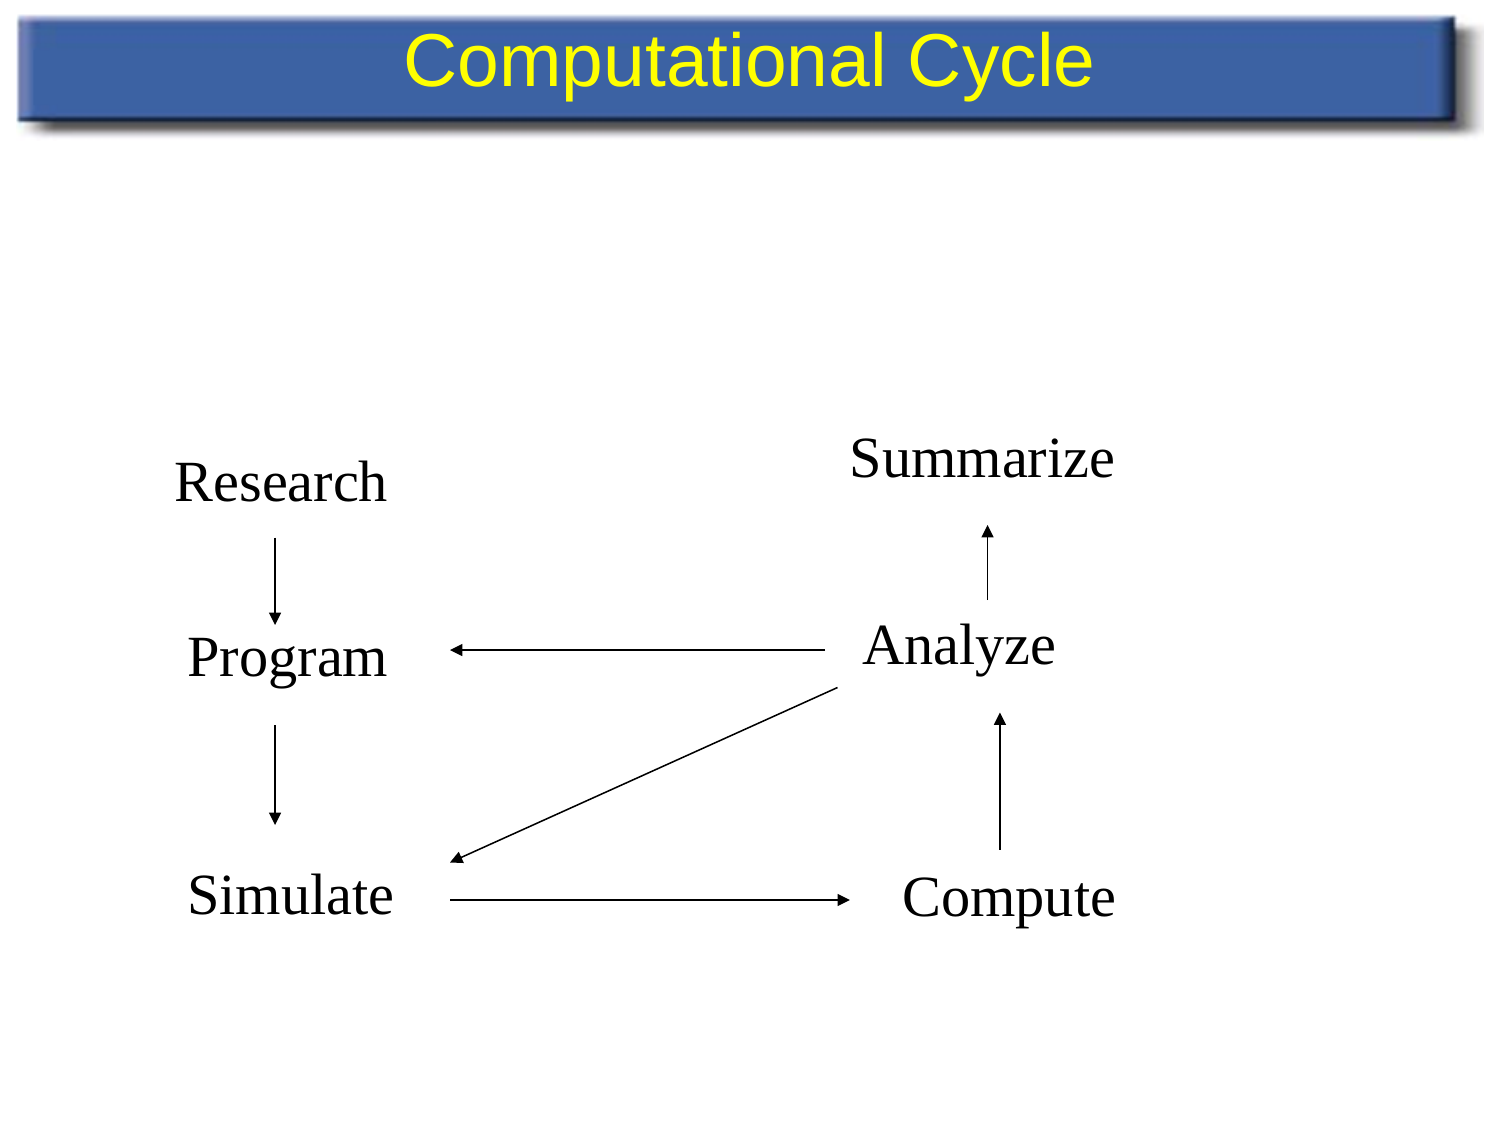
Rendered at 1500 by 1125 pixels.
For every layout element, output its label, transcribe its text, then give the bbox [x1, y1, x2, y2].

text_box Program [172, 610, 404, 697]
text_box Summarize [835, 410, 1131, 497]
text_box Simulate [172, 848, 410, 934]
text_box Compute [887, 849, 1132, 936]
text_box Analyze [847, 598, 1072, 684]
title Computational Cycle [112, 0, 1388, 114]
text_box Research [160, 435, 404, 522]
picture [16, 13, 1484, 141]
